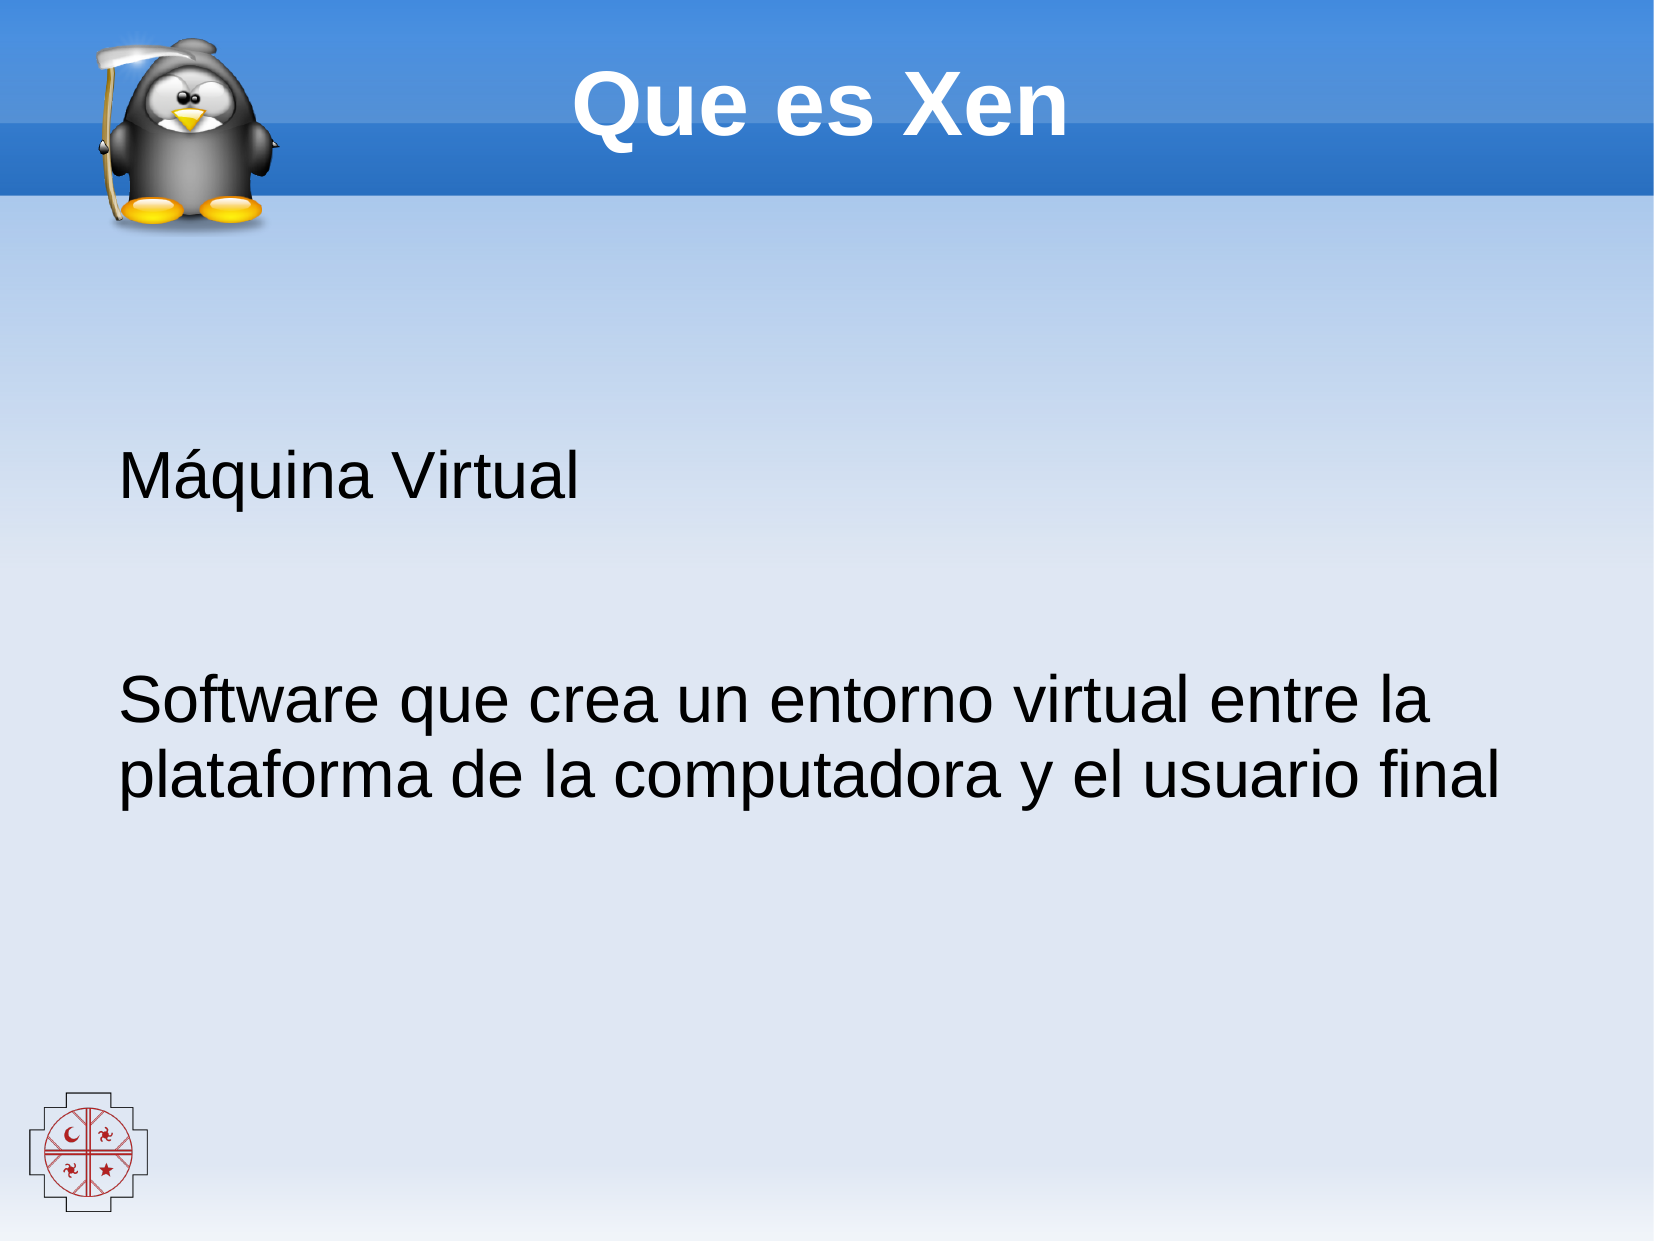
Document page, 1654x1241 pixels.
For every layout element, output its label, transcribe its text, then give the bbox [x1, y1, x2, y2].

title Que es Xen [76, 7, 1565, 200]
picture [0, 0, 1654, 1241]
text_box Máquina Virtual Software que crea un entorno virtual entre la plataforma de la computadora y el usuario final [82, 297, 1571, 1102]
